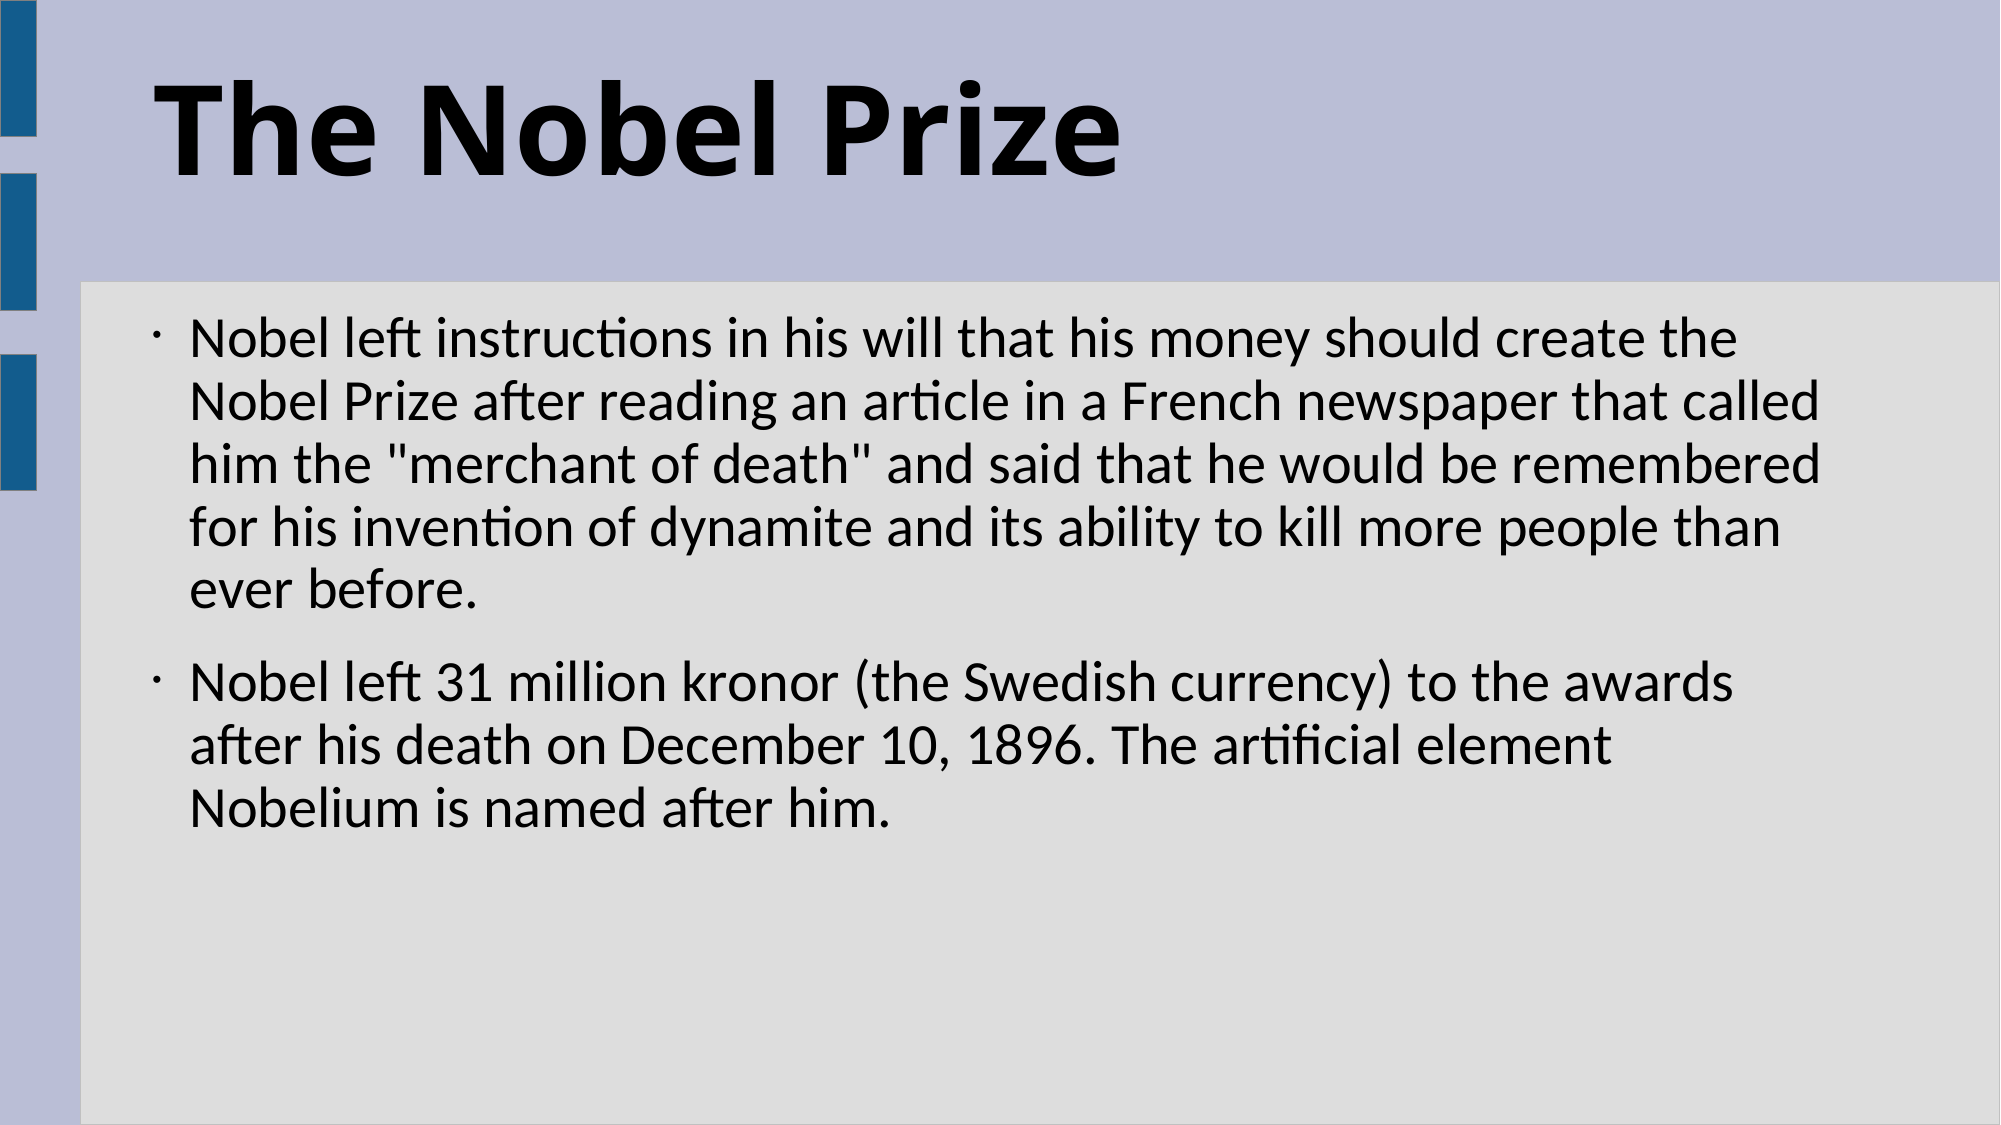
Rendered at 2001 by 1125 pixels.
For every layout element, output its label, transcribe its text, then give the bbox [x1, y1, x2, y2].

title The Nobel Prize [137, 59, 1863, 278]
list Nobel left instructions in his will that his money should create the Nobel Prize after reading an article in a French newspaper that called him the "merchant of death" and said that he would be remembered for his invention of dynamite and its ability to kill more people than ever before. Nobel left 31 million kronor (the Swedish currency) to the awards after his death on December 10, 1896. The artificial element Nobelium is named after him. [137, 299, 1863, 1014]
